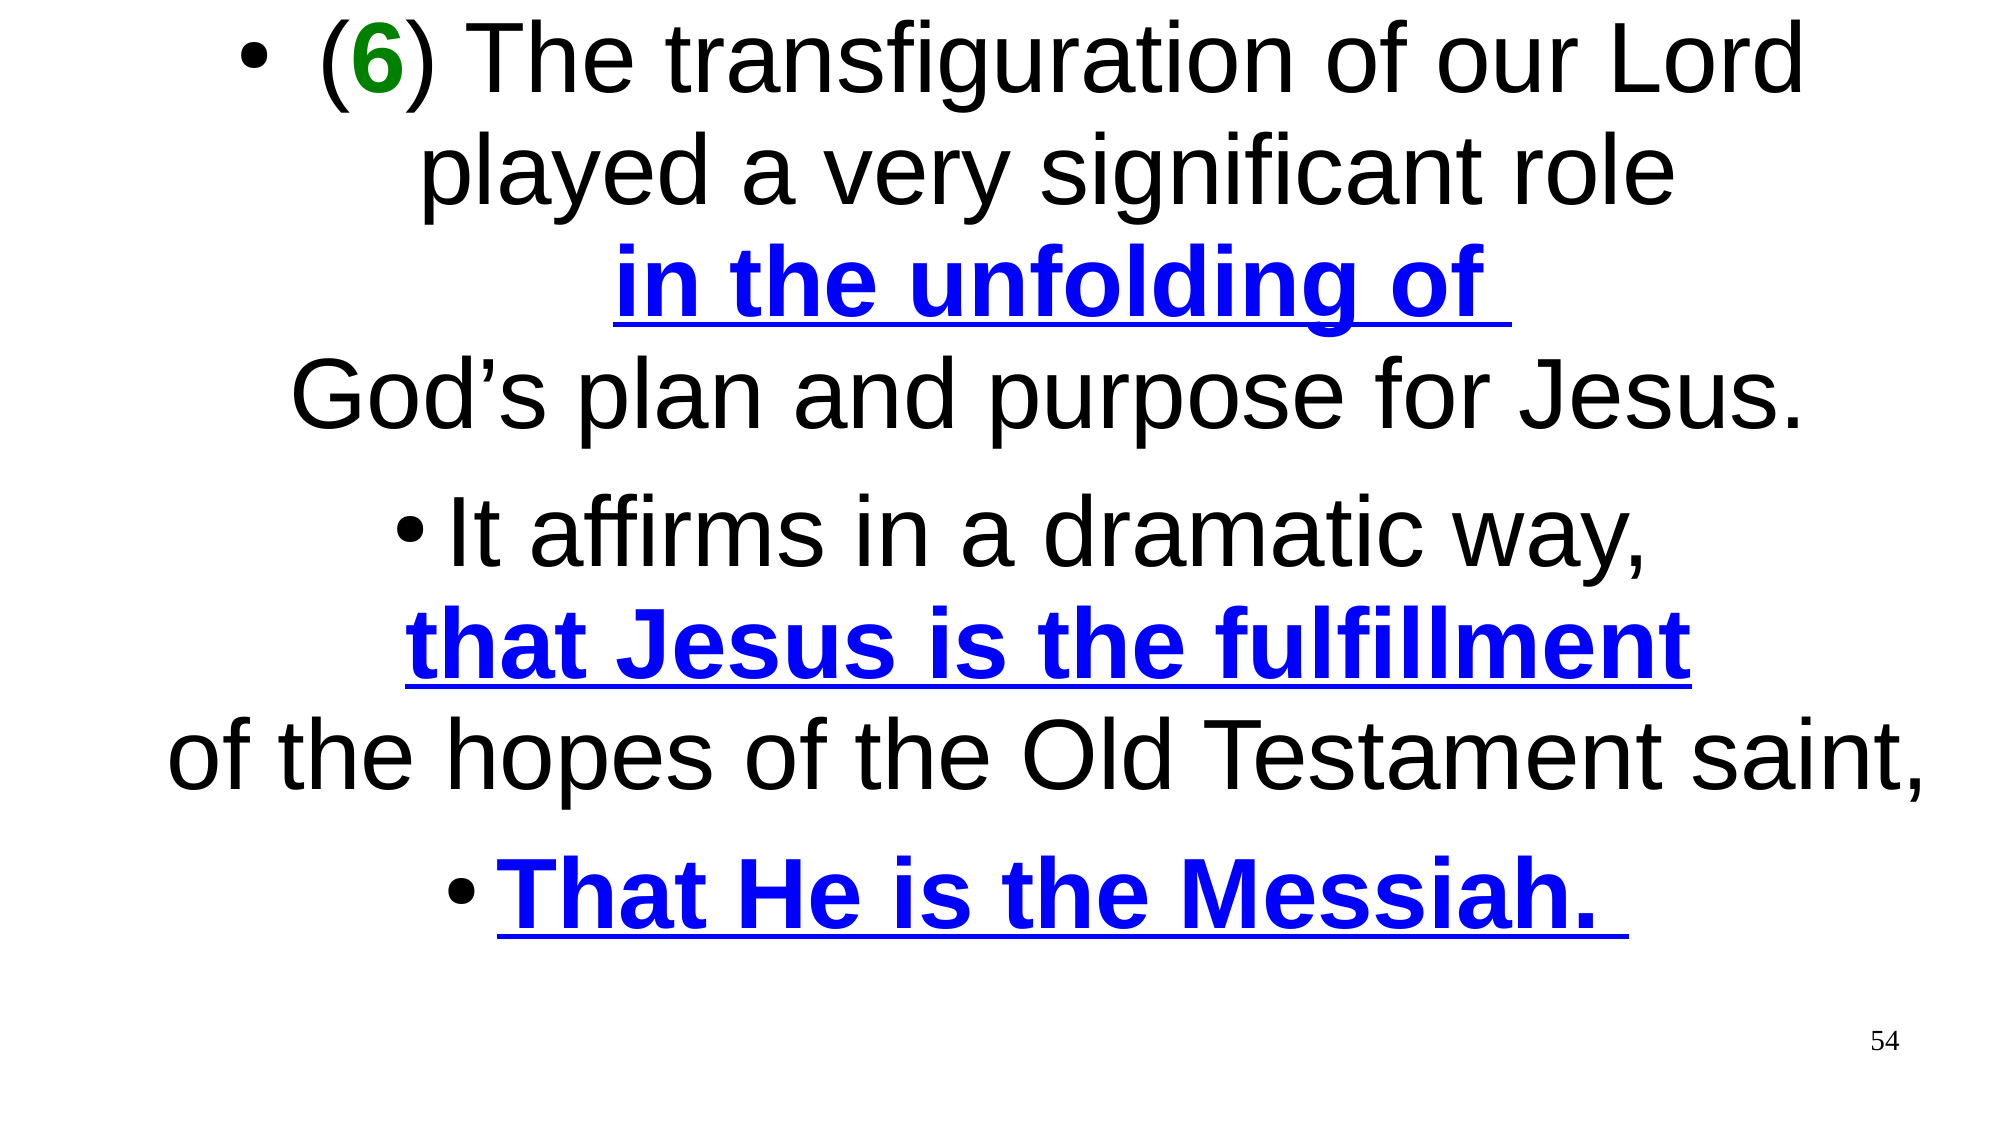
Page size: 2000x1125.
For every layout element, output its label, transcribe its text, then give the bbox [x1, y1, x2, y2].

list (6) The transfiguration of our Lord played a very significant role in the unfolding of God’s plan and purpose for Jesus. It affirms in a dramatic way, that Jesus is the fulfillment of the hopes of the Old Testament saint, That He is the Messiah. [29, 2, 2000, 1125]
